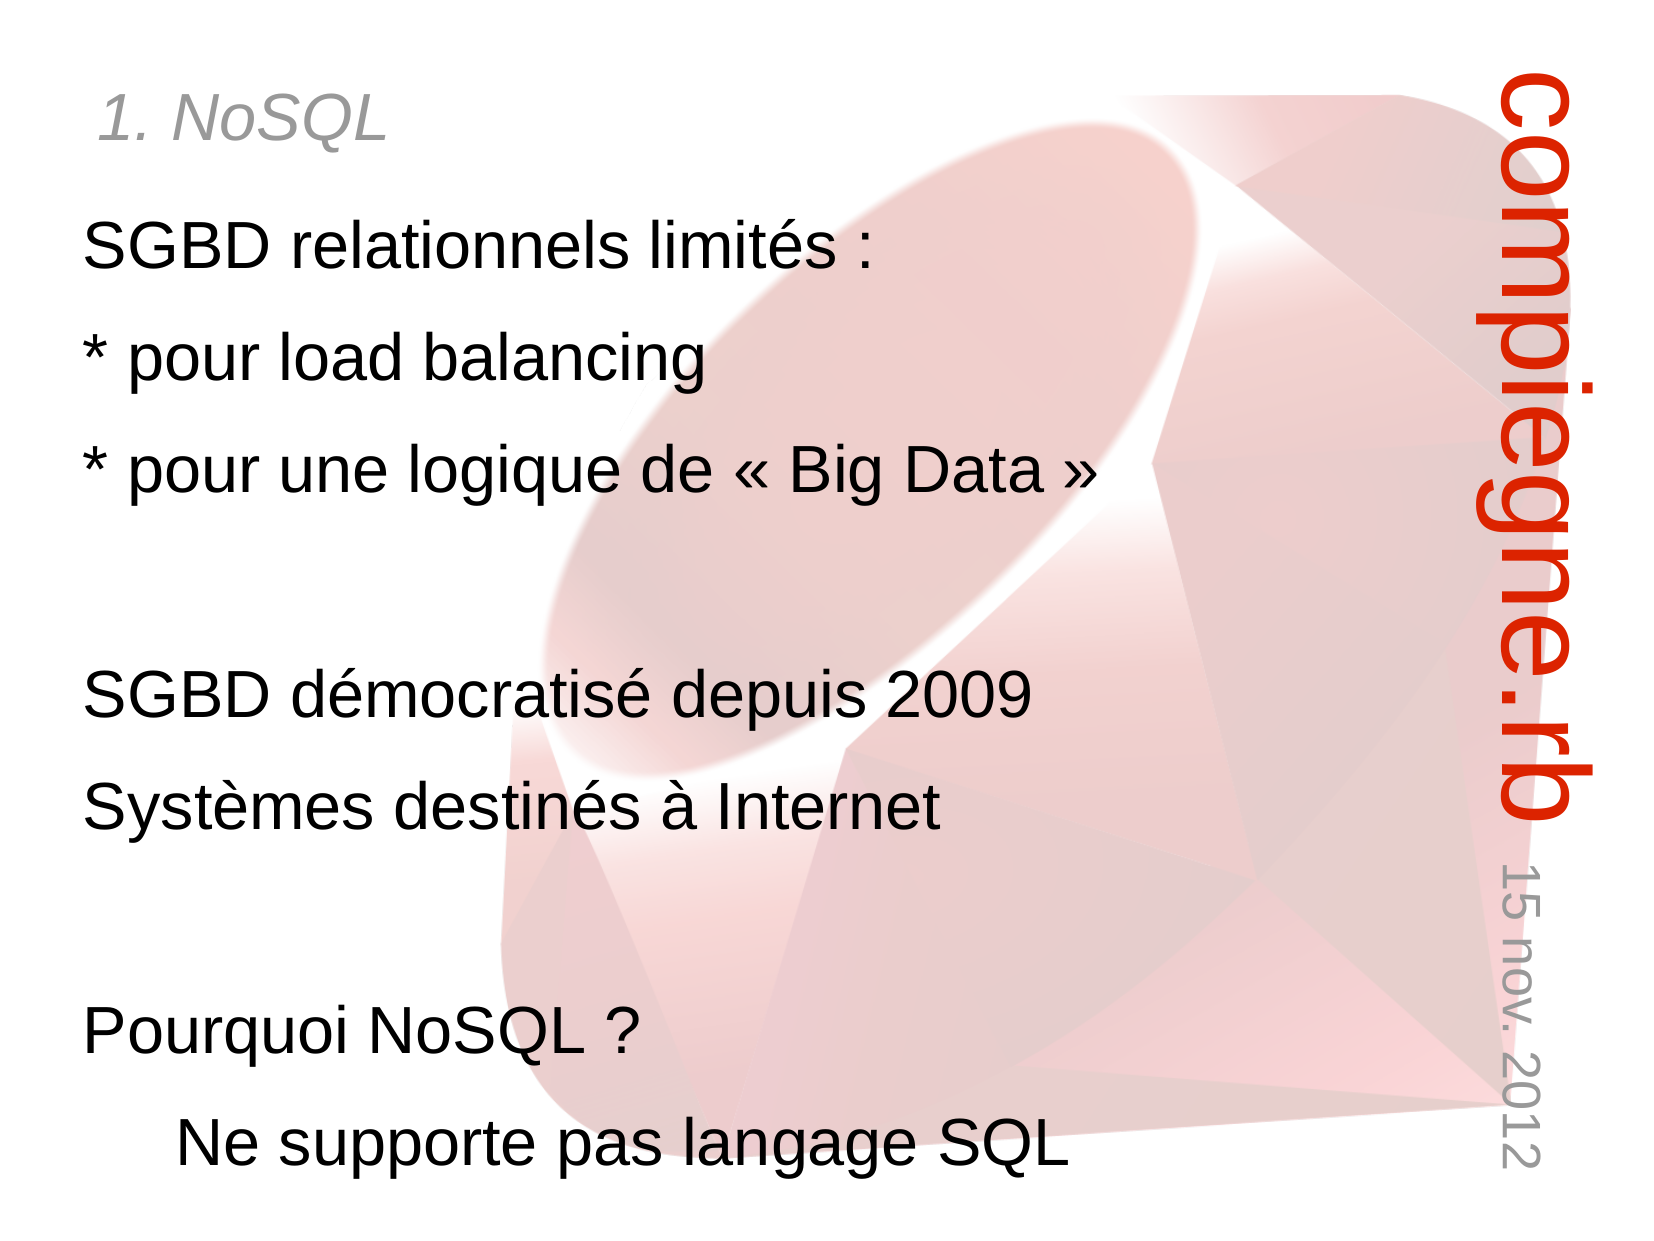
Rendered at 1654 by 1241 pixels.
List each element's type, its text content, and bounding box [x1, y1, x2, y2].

picture [484, 70, 1442, 188]
text_box 1. NoSQL [82, 73, 1090, 166]
subtitle SGBD relationnels limités : * pour load balancing * pour une logique de « Big Data » SGBD démocratisé depuis 2009 Systèmes destinés à Internet Pourquoi NoSQL ? Ne supporte pas langage SQL [82, 188, 1477, 1162]
title compiegne.rb 15 nov. 2012 [1442, 23, 1650, 1217]
